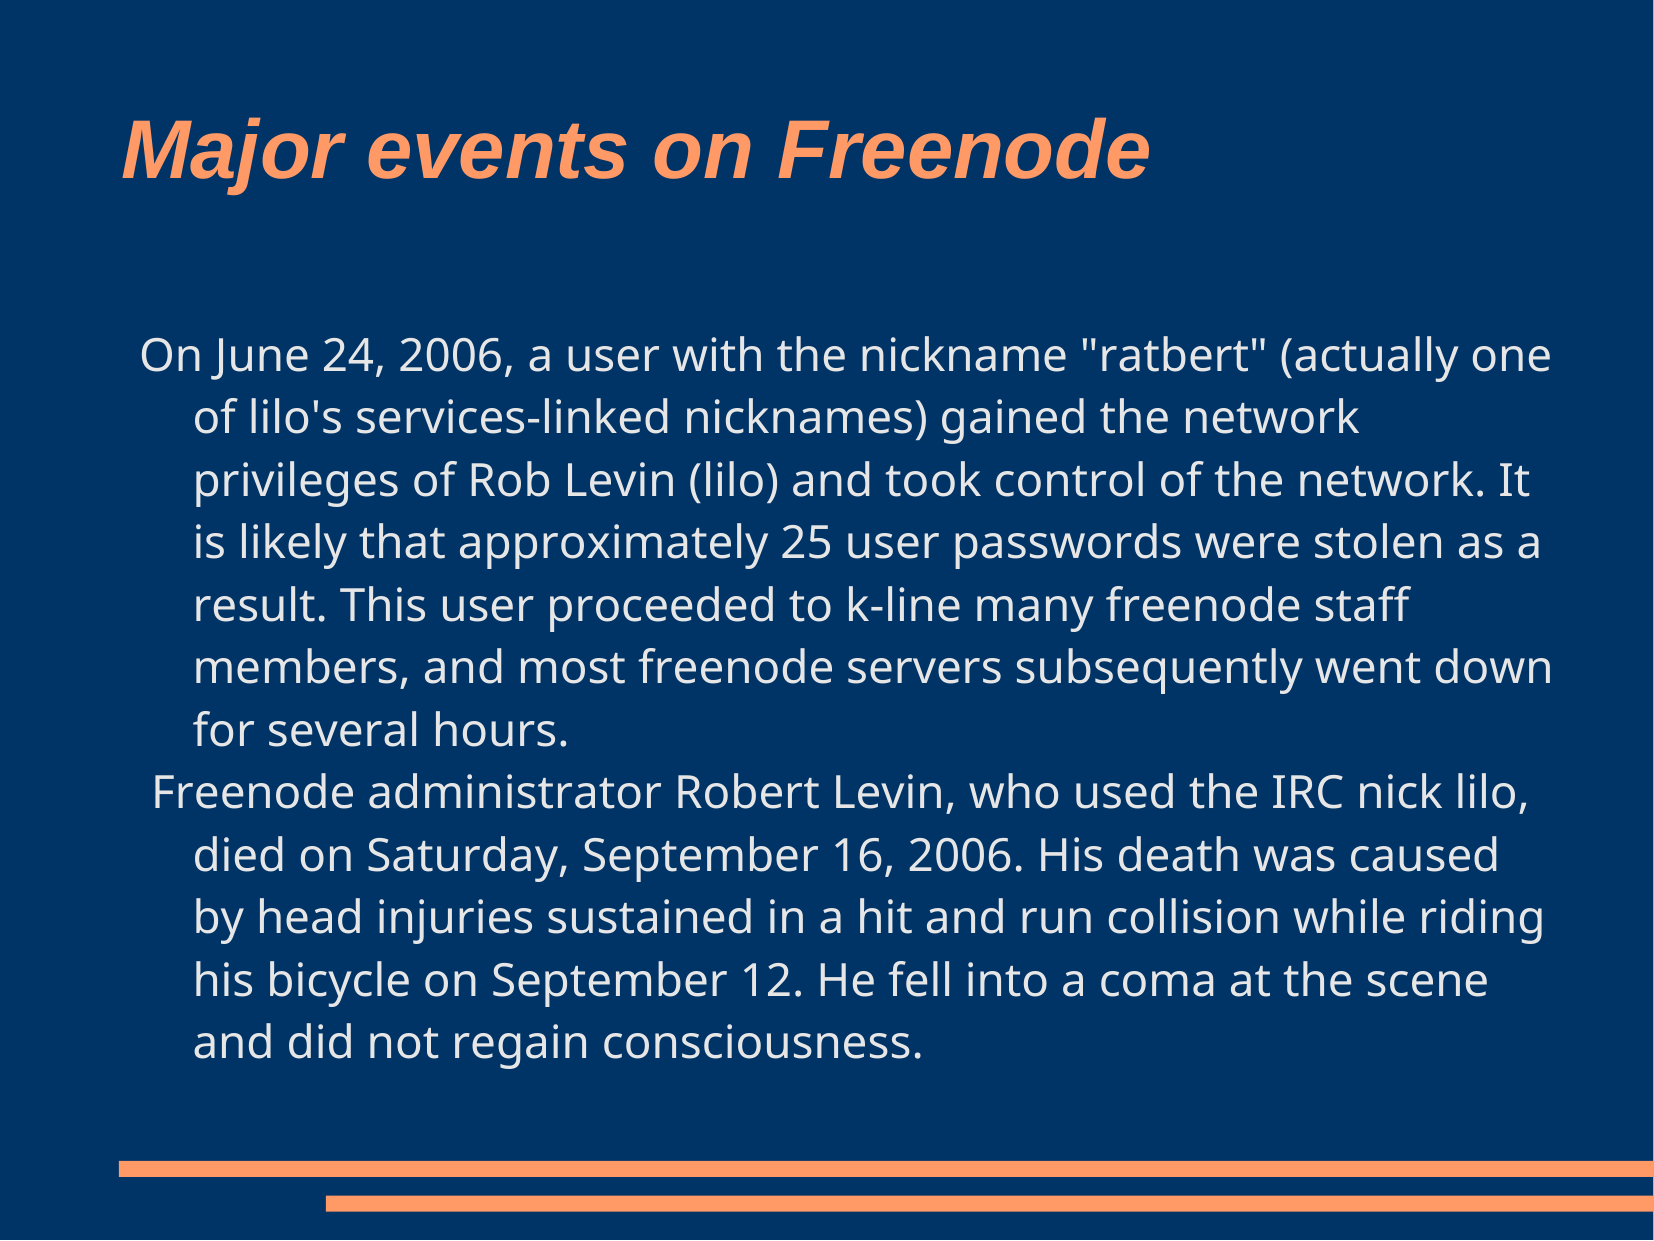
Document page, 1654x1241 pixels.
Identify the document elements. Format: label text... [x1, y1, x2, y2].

list On June 24, 2006, a user with the nickname "ratbert" (actually one of lilo's services-linked nicknames) gained the network privileges of Rob Levin (lilo) and took control of the network. It is likely that approximately 25 user passwords were stolen as a result. This user proceeded to k-line many freenode staff members, and most freenode servers subsequently went down for several hours. Freenode administrator Robert Levin, who used the IRC nick lilo, died on Saturday, September 16, 2006. His death was caused by head injuries sustained in a hit and run collision while riding his bicycle on September 12. He fell into a coma at the scene and did not regain consciousness. [121, 322, 1561, 1133]
title Major events on Freenode [121, 46, 1534, 254]
